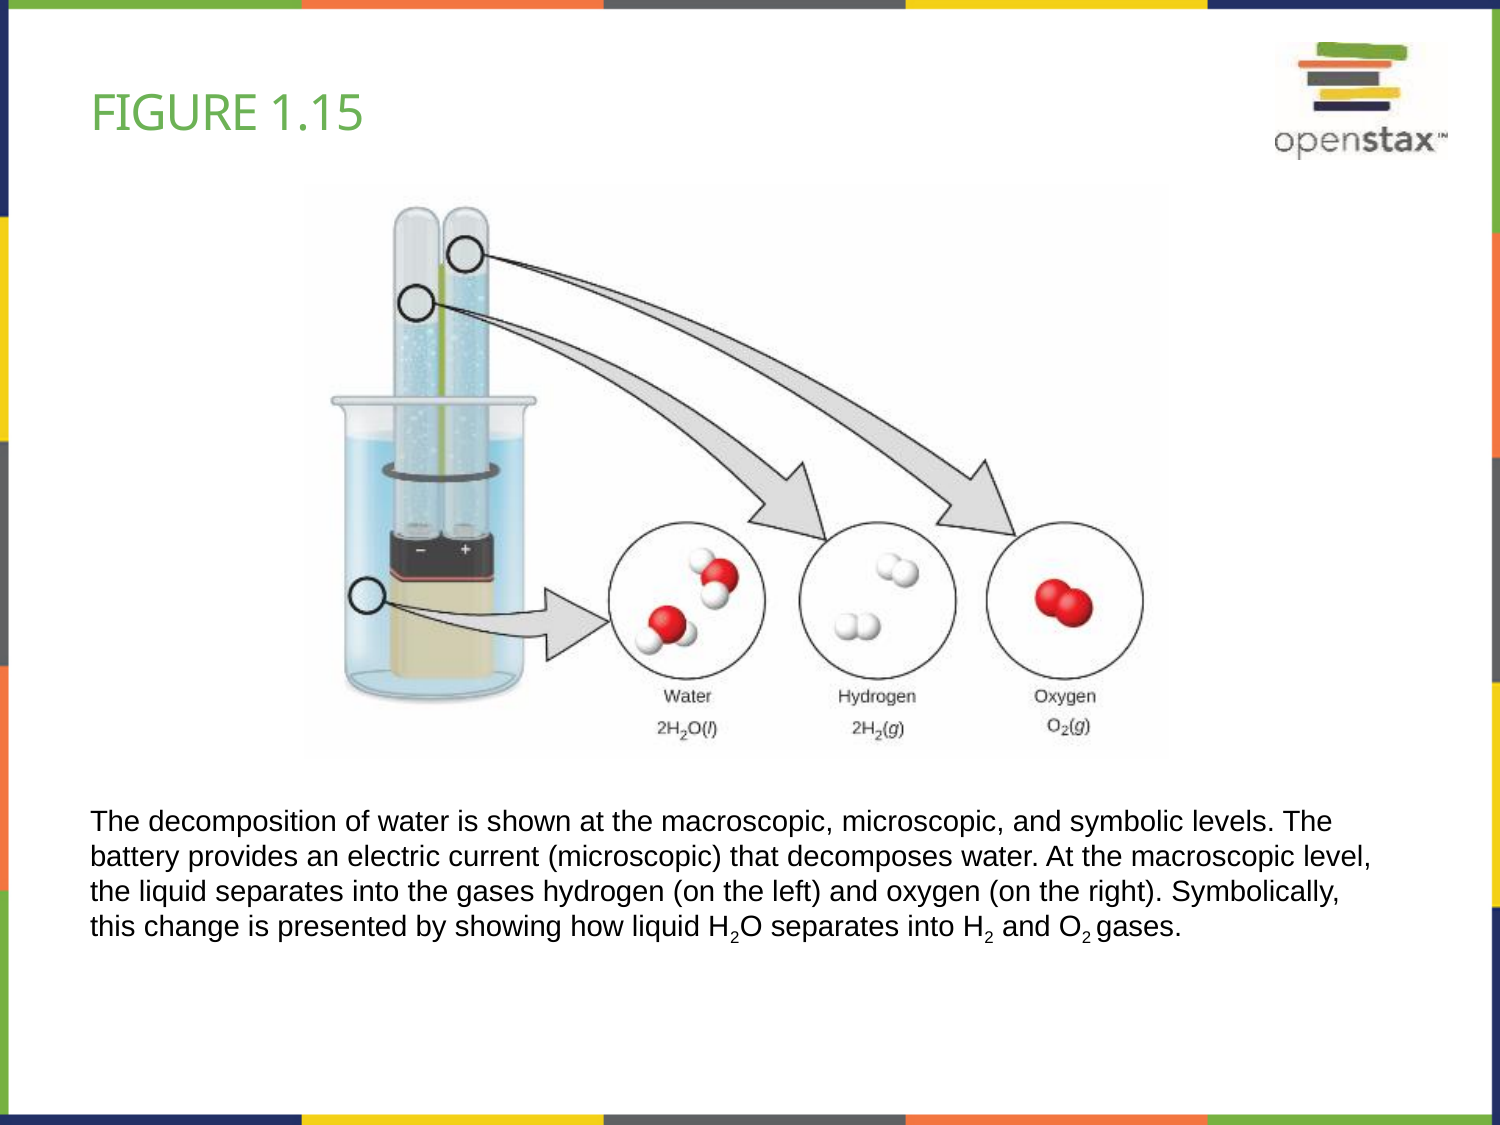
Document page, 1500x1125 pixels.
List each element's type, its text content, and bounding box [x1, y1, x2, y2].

title Figure 1.15 [75, 39, 1398, 148]
picture [0, 0, 1500, 1125]
list The decomposition of water is shown at the macroscopic, microscopic, and symbolic levels. The battery provides an electric current (microscopic) that decomposes water. At the macroscopic level, the liquid separates into the gases hydrogen (on the left) and oxygen (on the right). Symbolically, this change is presented by showing how liquid H2O separates into H2 and O2 gases. [75, 794, 1398, 986]
